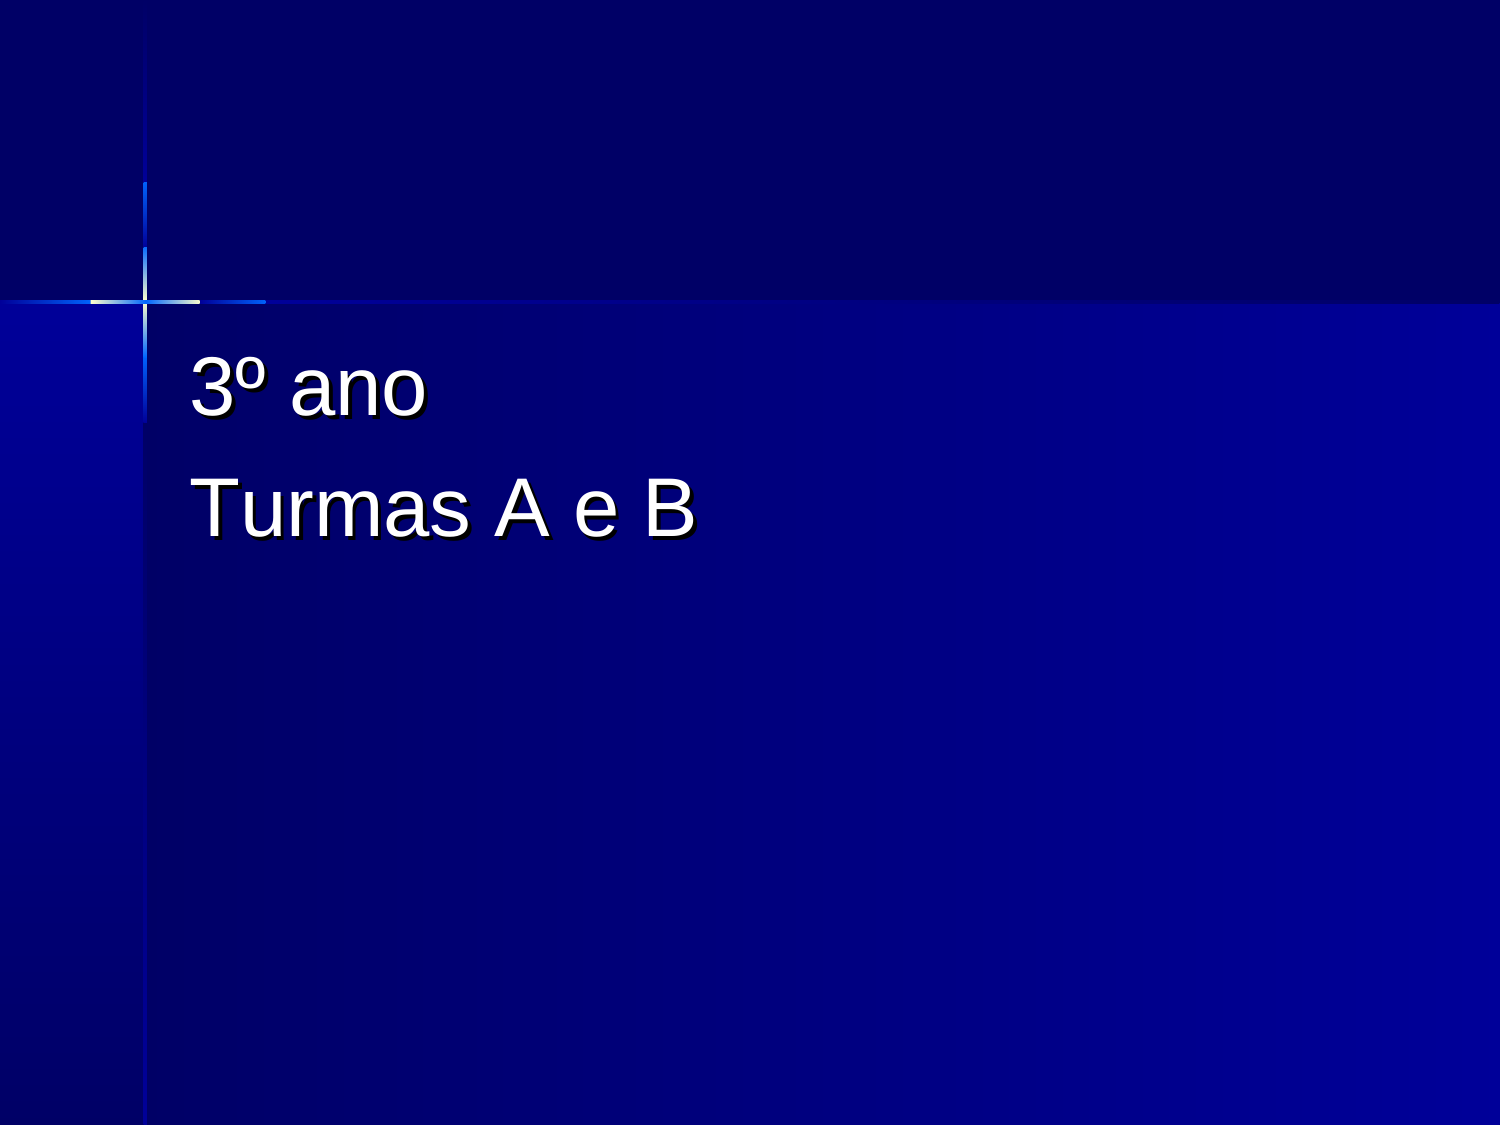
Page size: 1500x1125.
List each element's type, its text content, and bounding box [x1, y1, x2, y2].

list 3º ano Turmas A e B [174, 324, 1413, 1000]
